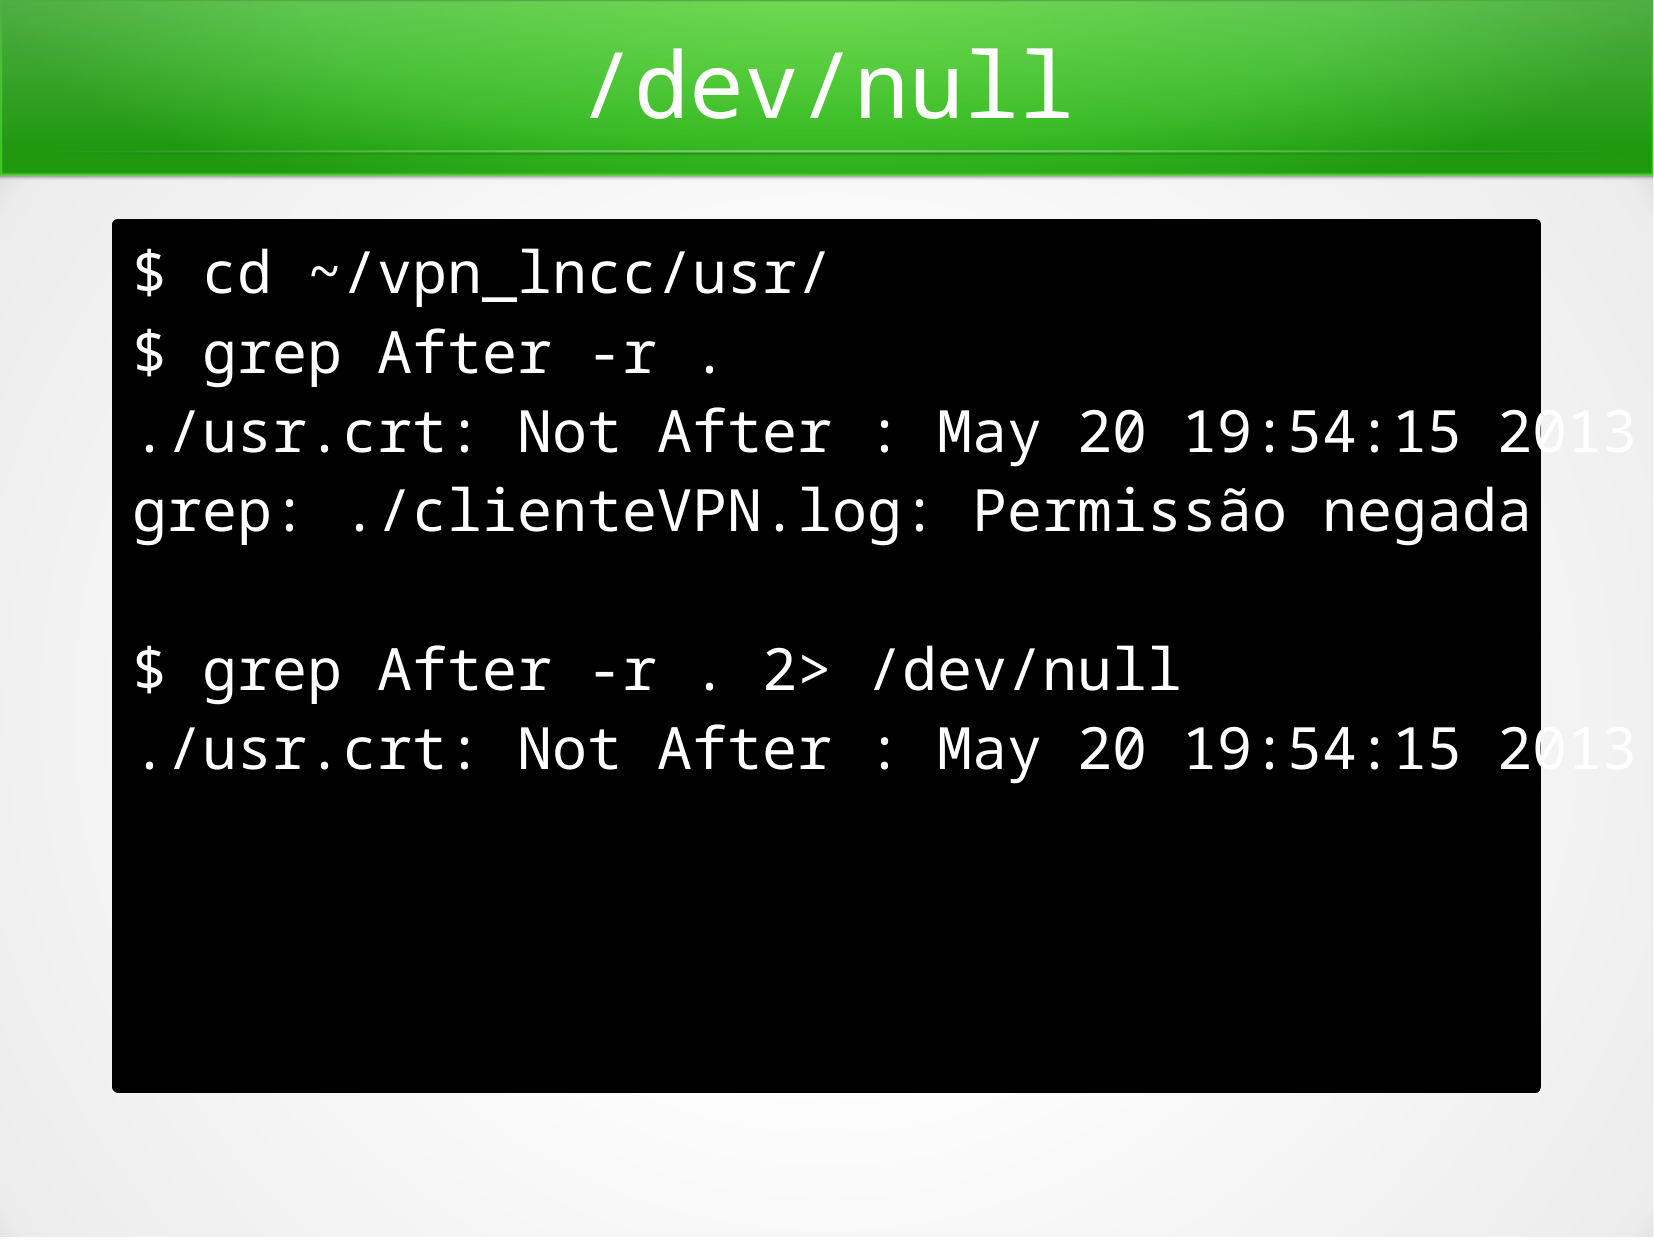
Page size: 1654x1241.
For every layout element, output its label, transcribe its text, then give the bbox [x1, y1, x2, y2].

picture [0, 0, 1654, 1237]
title /dev/null [82, 11, 1571, 154]
text_box $ cd ~/vpn_lncc/usr/ $ grep After -r . ./usr.crt: Not After : May 20 19:54:15 2013 GMT grep: ./clienteVPN.log: Permissão negada $ grep After -r . 2> /dev/null ./usr.crt: Not After : May 20 19:54:15 2013 GMT [118, 224, 1536, 1087]
